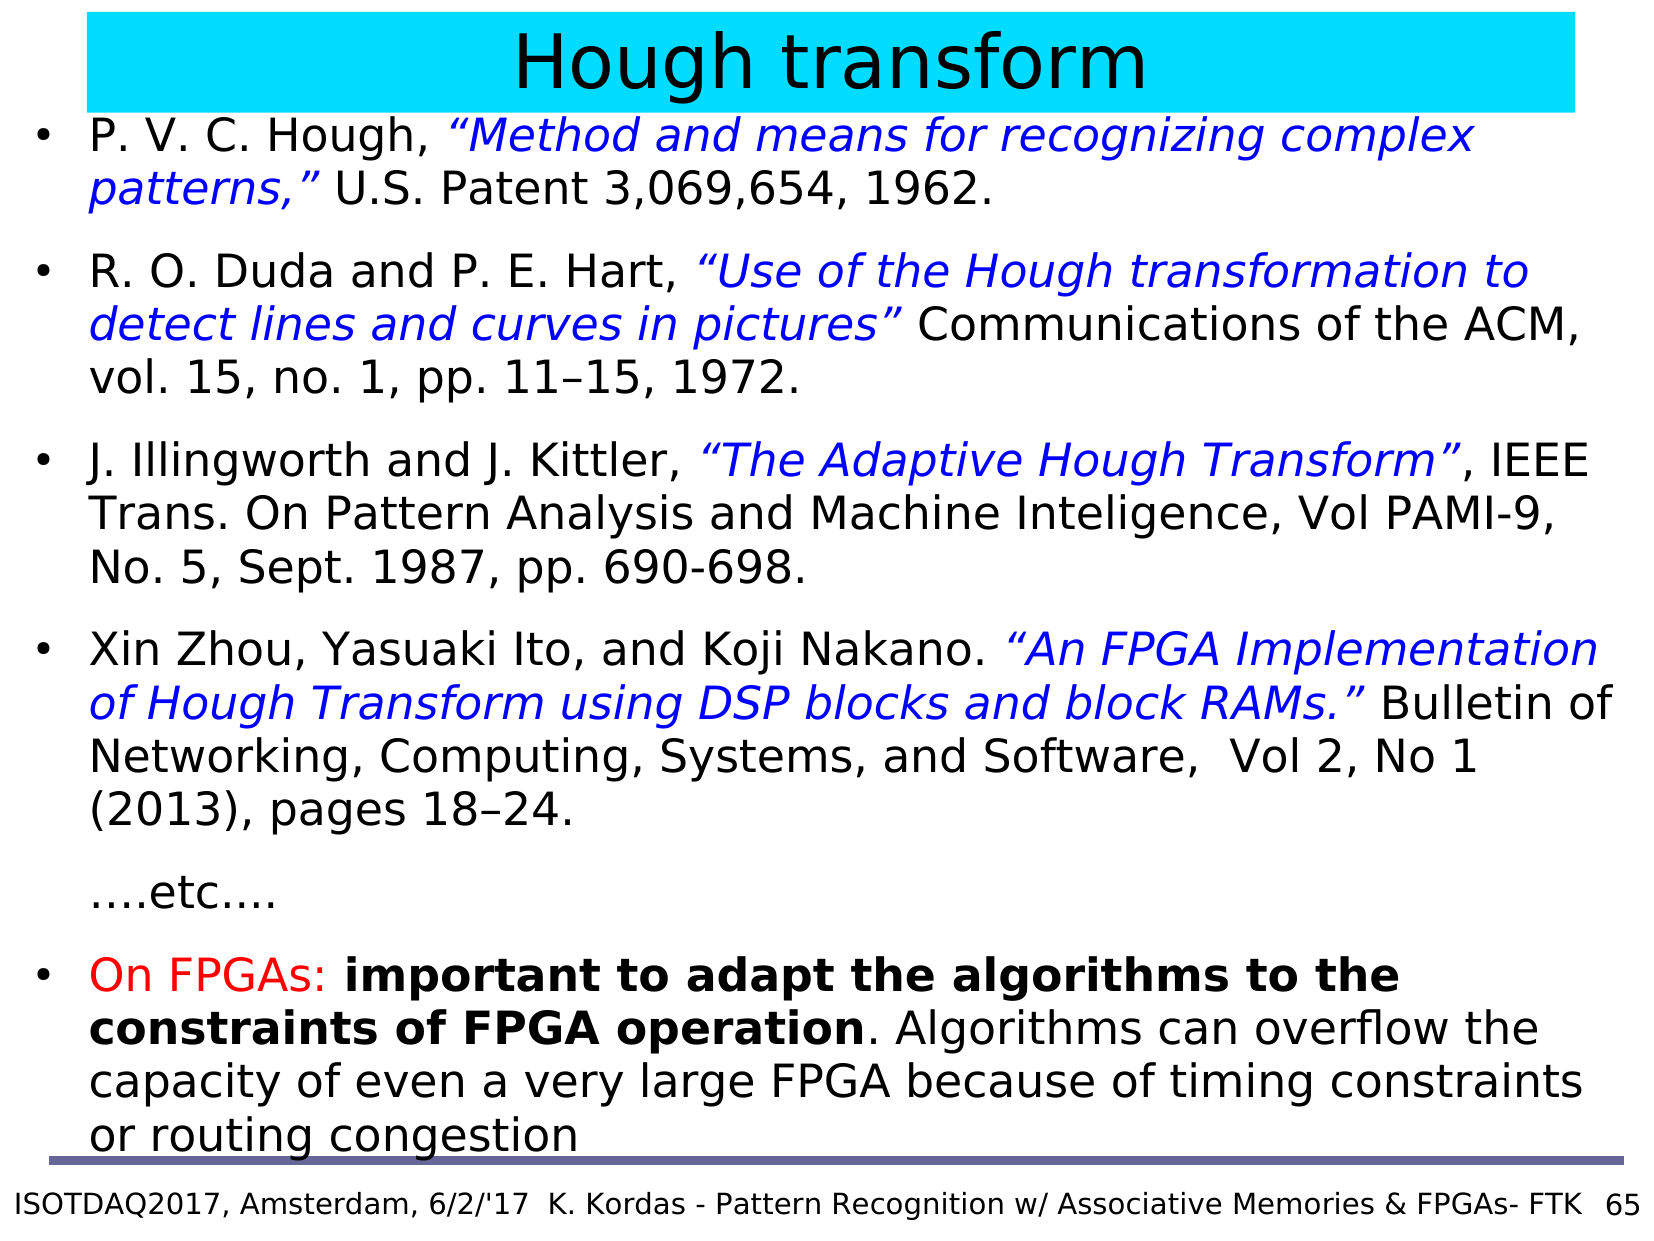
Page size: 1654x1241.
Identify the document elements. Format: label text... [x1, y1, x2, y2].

title Hough transform [86, 11, 1576, 108]
list P. V. C. Hough, “Method and means for recognizing complex patterns,” U.S. Patent 3,069,654, 1962. R. O. Duda and P. E. Hart, “Use of the Hough transformation to detect lines and curves in pictures” Communications of the ACM, vol. 15, no. 1, pp. 11–15, 1972. J. Illingworth and J. Kittler, “The Adaptive Hough Transform”, IEEE Trans. On Pattern Analysis and Machine Inteligence, Vol PAMI-9, No. 5, Sept. 1987, pp. 690-698. Xin Zhou, Yasuaki Ito, and Koji Nakano. “An FPGA Implementation of Hough Transform using DSP blocks and block RAMs.” Bulletin of Networking, Computing, Systems, and Software, Vol 2, No 1 (2013), pages 18–24. ….etc.... On FPGAs: important to adapt the algorithms to the constraints of FPGA operation. Algorithms can overflow the capacity of even a very large FPGA because of timing constraints or routing congestion [17, 108, 1621, 1166]
